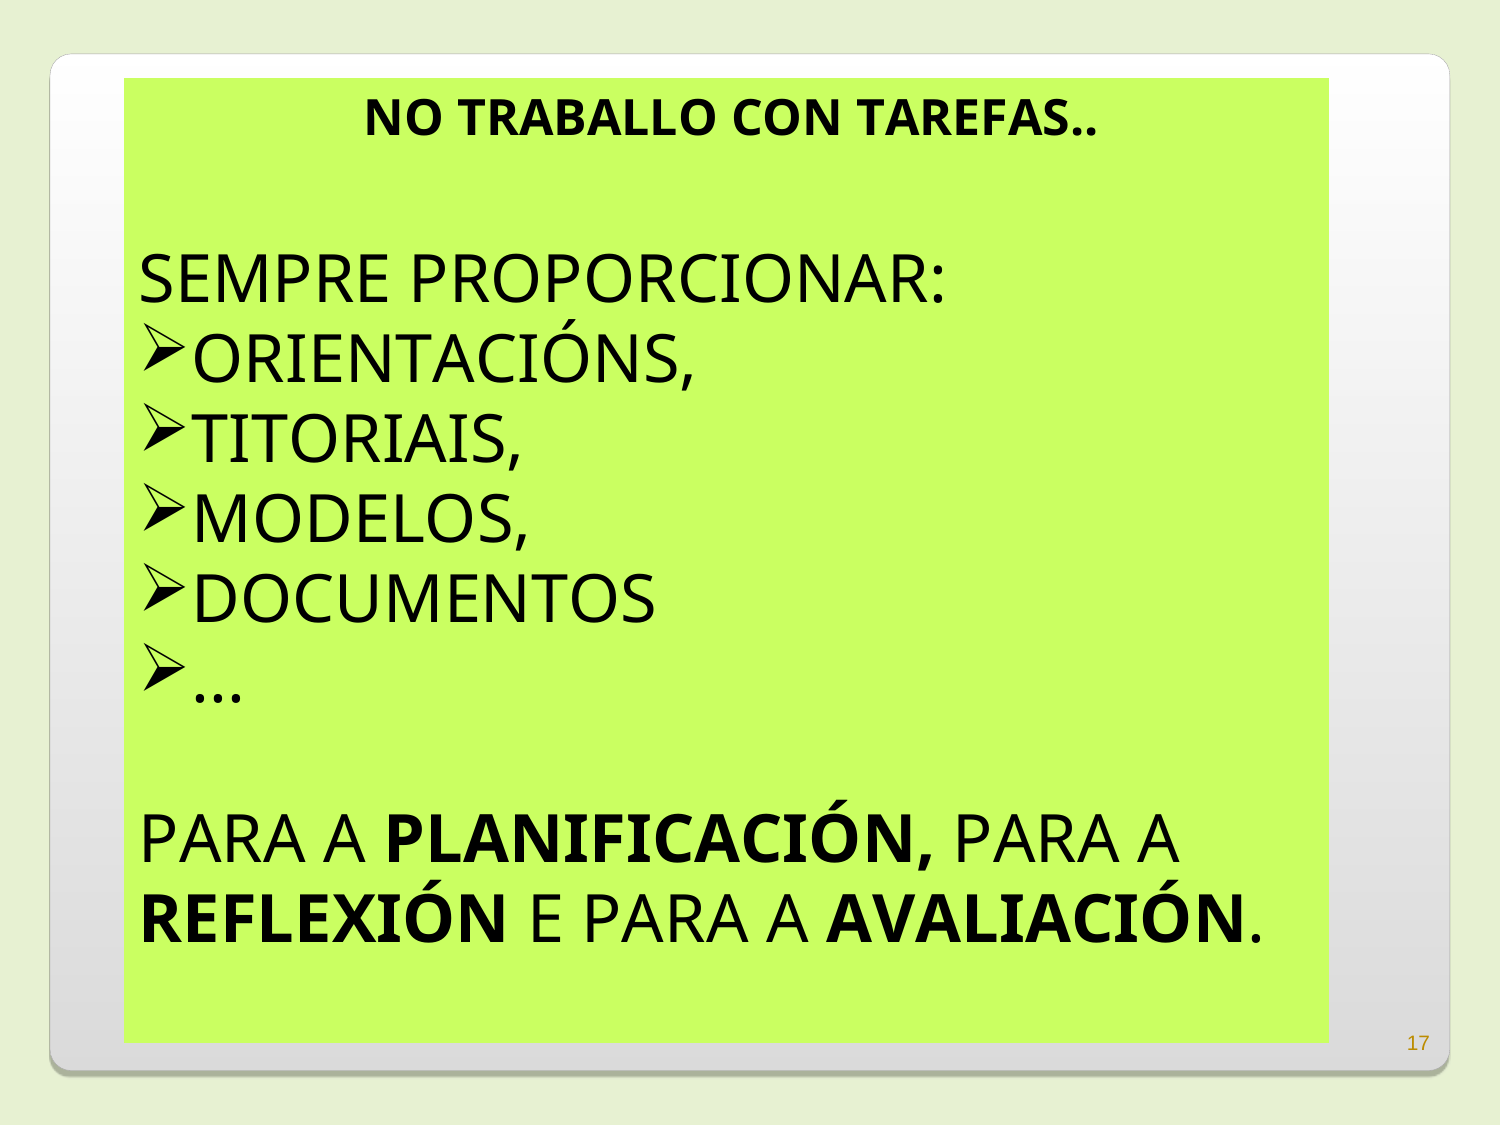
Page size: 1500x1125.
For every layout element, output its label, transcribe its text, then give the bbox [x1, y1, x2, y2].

table_header NO TRABALLO CON TAREFAS.. SEMPRE PROPORCIONAR: ORIENTACIÓNS, TITORIAIS, MODELOS, DOCUMENTOS ... PARA A PLANIFICACIÓN, PARA A REFLEXIÓN E PARA A AVALIACIÓN. [124, 78, 1329, 1043]
text_box <número> [1369, 1002, 1445, 1063]
